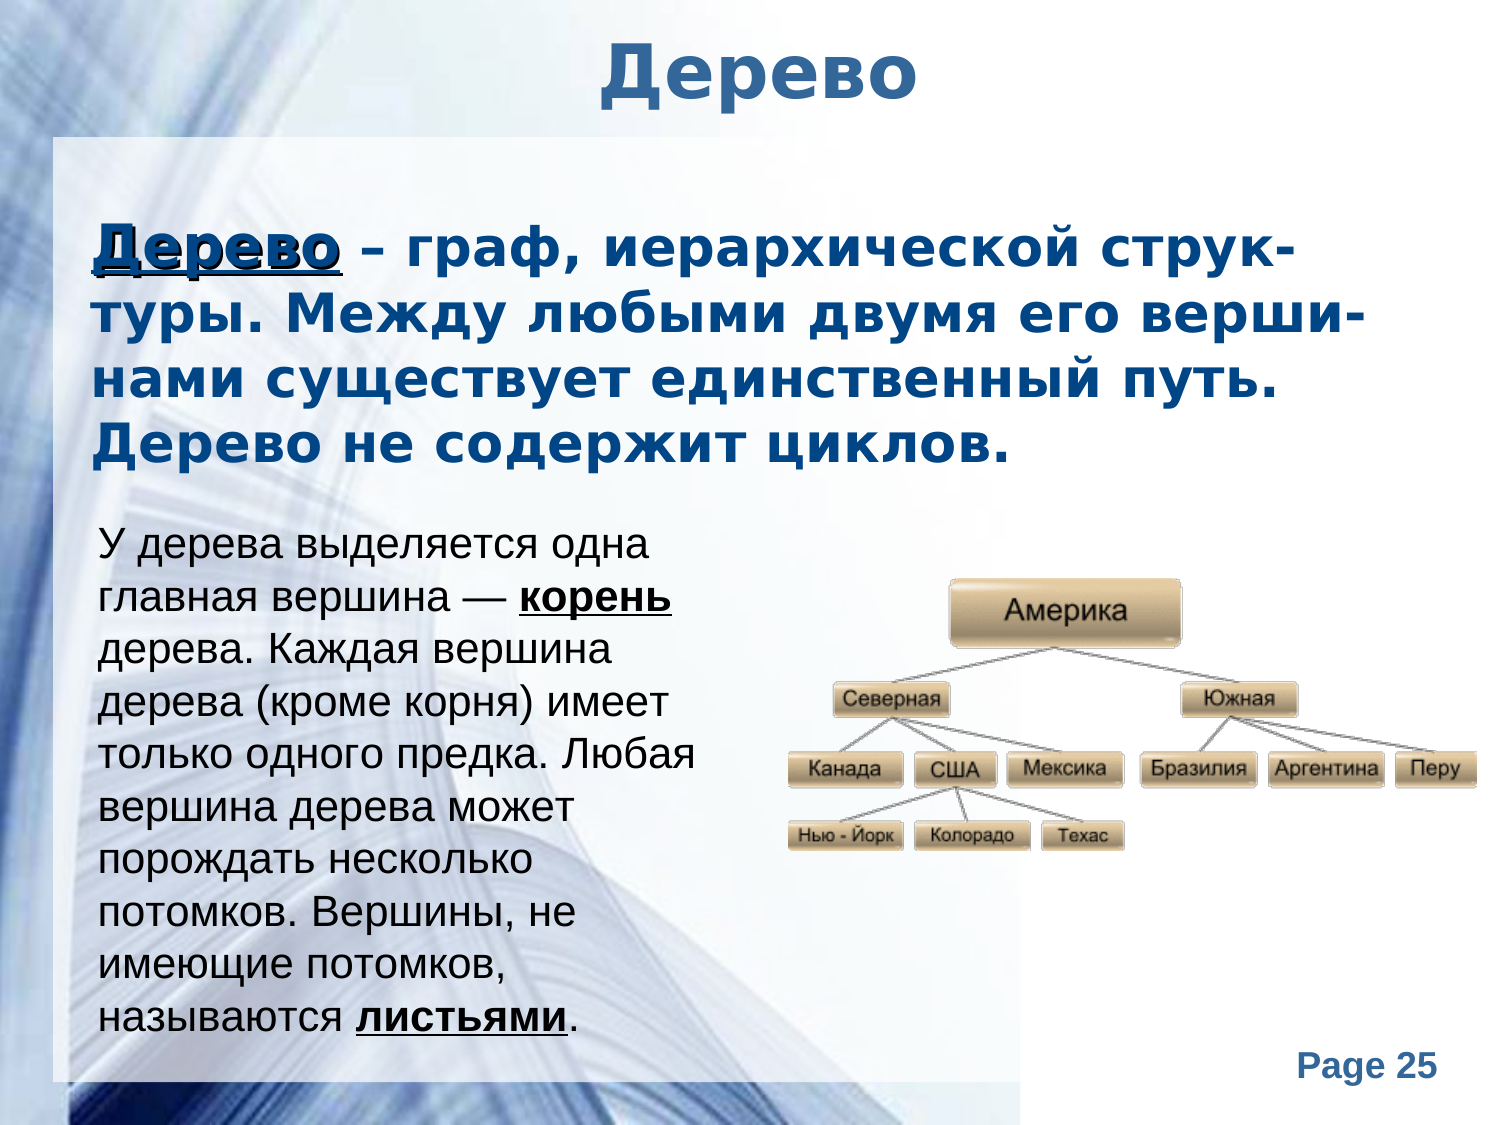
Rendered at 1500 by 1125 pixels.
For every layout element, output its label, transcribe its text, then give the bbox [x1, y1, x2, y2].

text_box Дерево [583, 16, 934, 200]
text_box Дерево – граф, иерархической струк-туры. Между любыми двумя его верши-нами существует единственный путь. Дерево не содержит циклов. [76, 200, 1441, 481]
picture [0, 0, 1500, 1125]
text_box У дерева выделяется одна главная вершина — корень дерева. Каждая вершина дерева (кроме корня) имеет только одного предка. Любая вершина дерева может порождать несколько потомков. Вершины, не имеющие потомков, называются листьями. [82, 507, 733, 1048]
